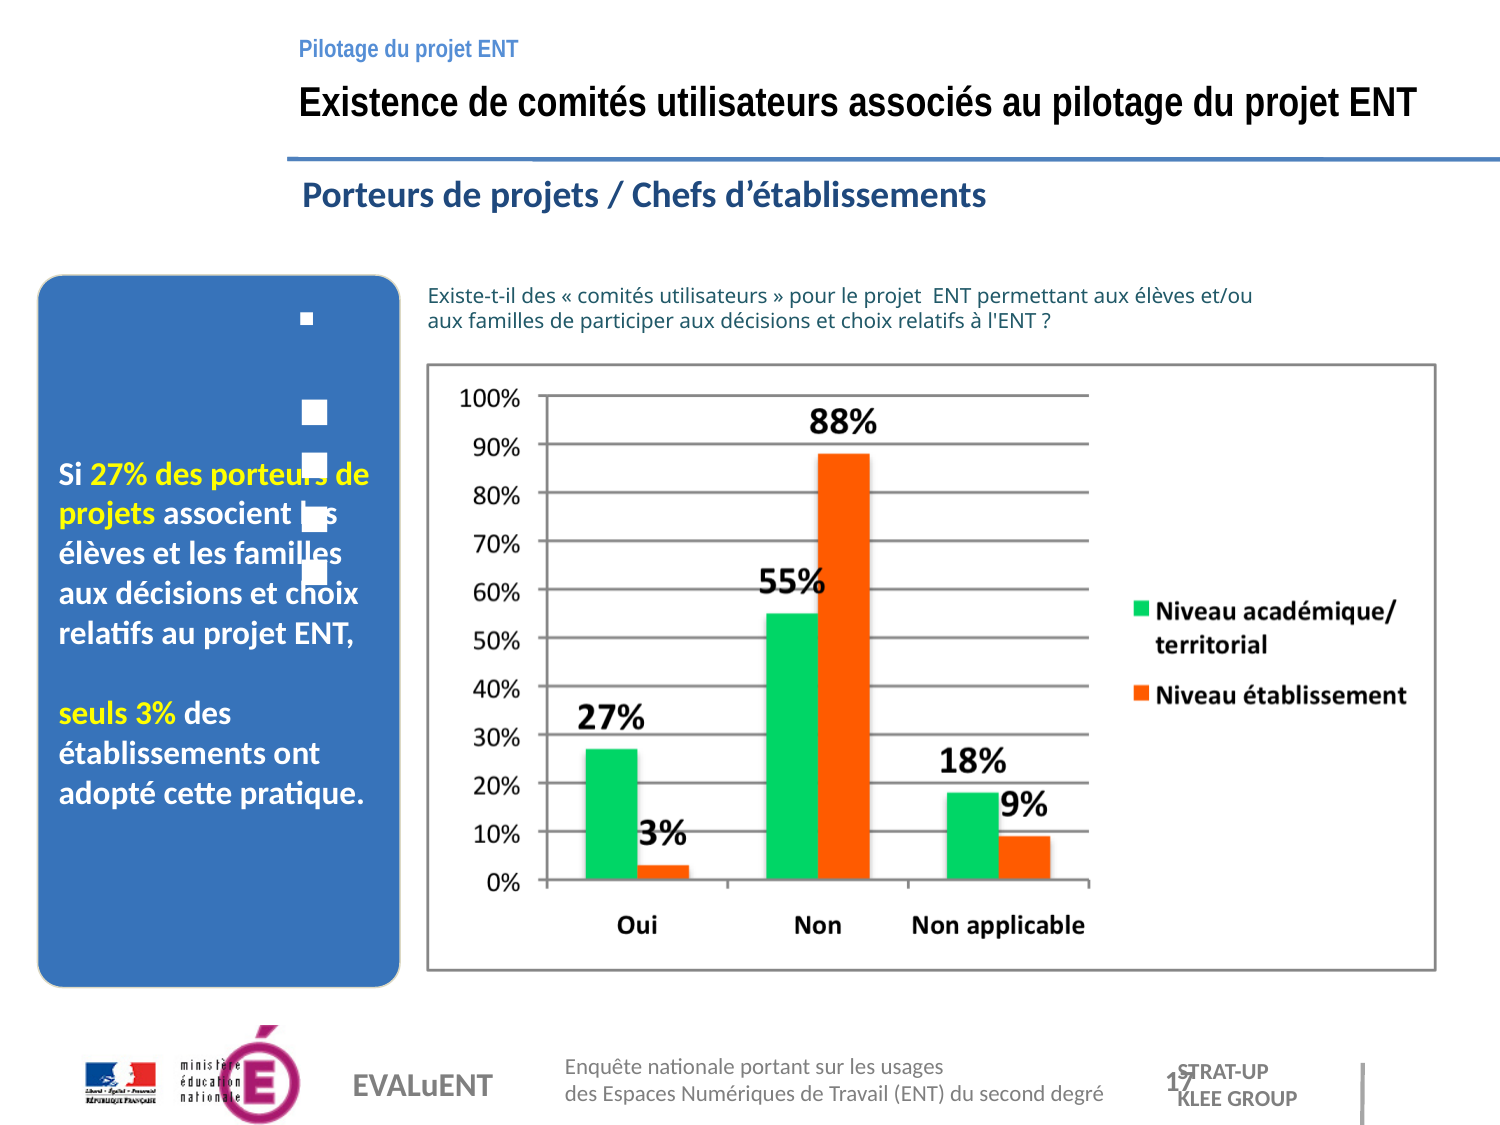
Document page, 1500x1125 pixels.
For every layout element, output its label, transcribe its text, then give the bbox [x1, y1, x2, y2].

text_box [1074, 1050, 1426, 1110]
text_box Pilotage du projet ENT Existence de comités utilisateurs associés au pilotage du projet ENT [284, 25, 1455, 100]
text_box Porteurs de projets / Chefs d’établissements [287, 162, 1011, 224]
text_box Si 27% des porteurs de projets associent les élèves et les familles aux décisions et choix relatifs au projet ENT, seuls 3% des établissements ont adopté cette pratique. [37, 274, 401, 988]
picture [425, 362, 1438, 973]
text_box Existe-t-il des « comités utilisateurs » pour le projet ENT permettant aux élèves et/ou aux familles de participer aux décisions et choix relatifs à l'ENT ? [412, 275, 1500, 344]
